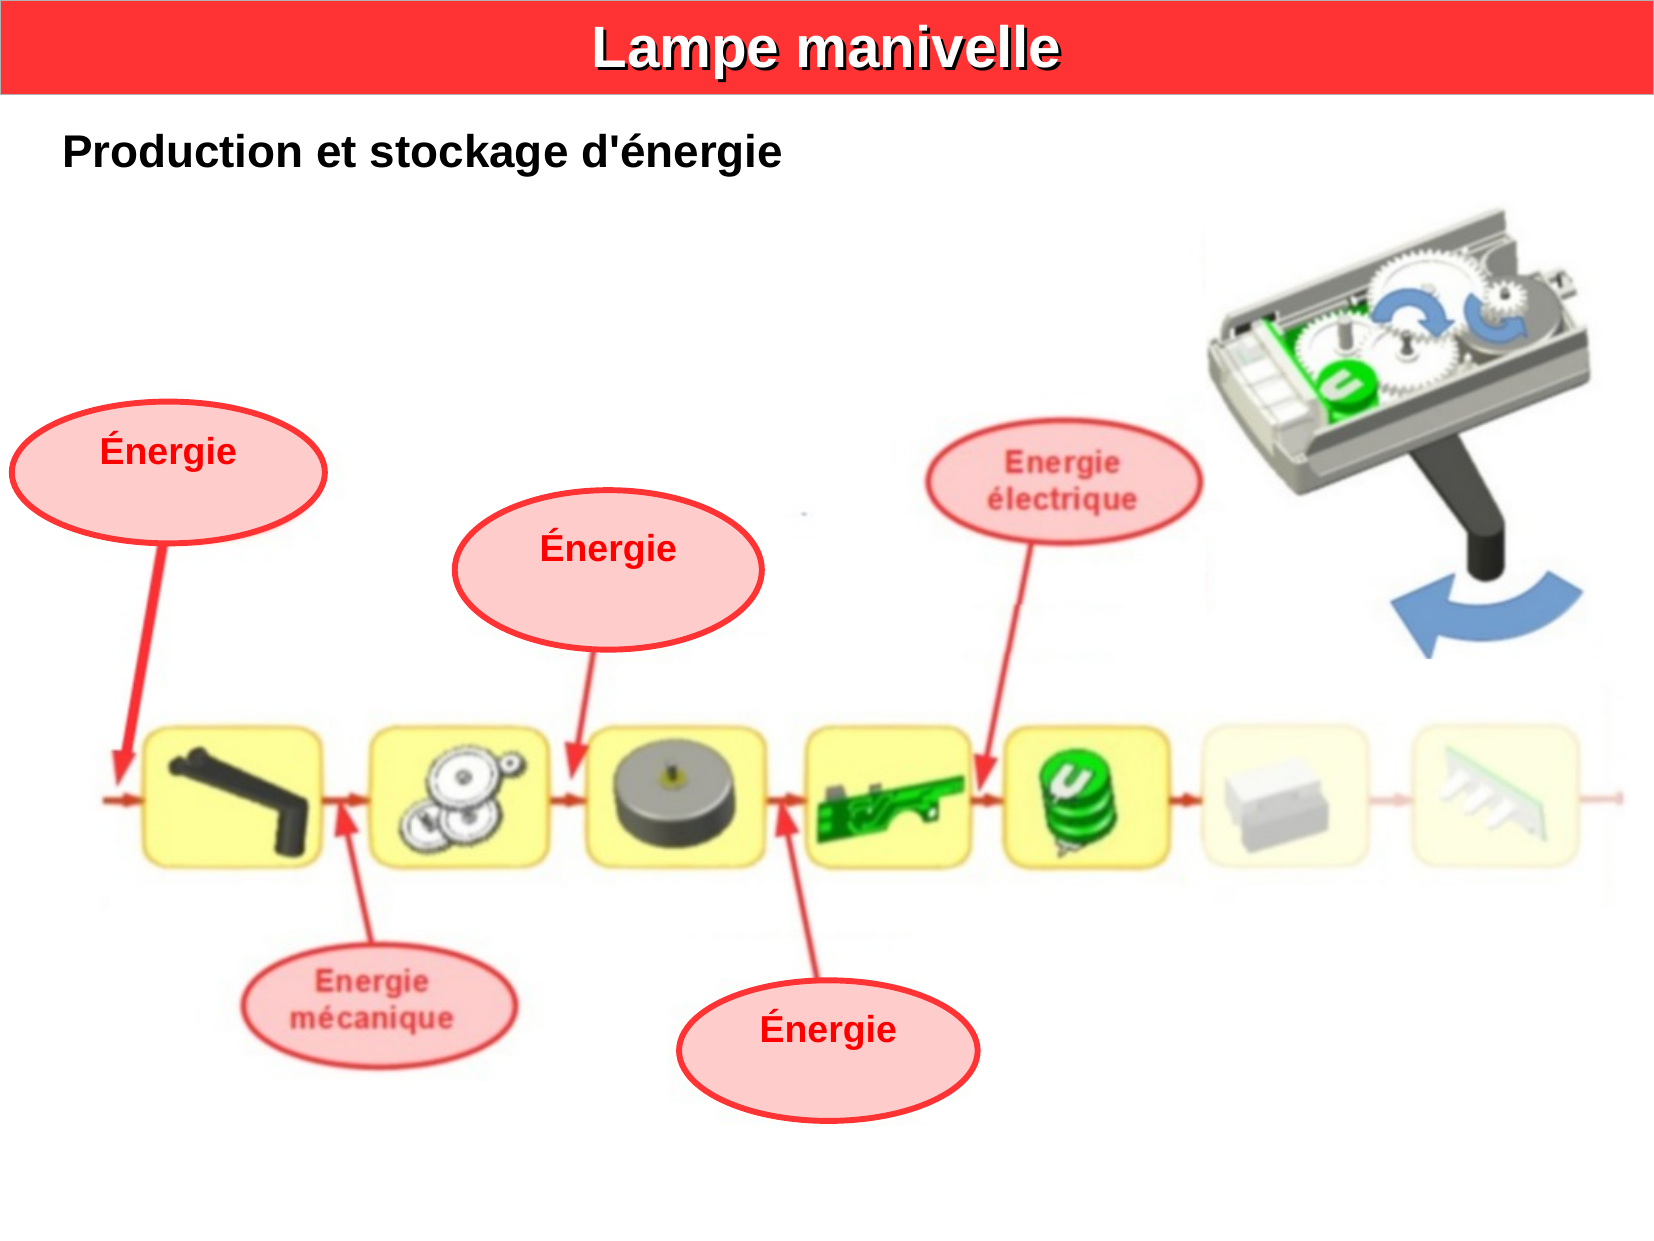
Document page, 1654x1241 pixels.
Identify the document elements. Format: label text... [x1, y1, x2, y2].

text_box Lampe manivelle [0, 0, 1654, 95]
text_box Énergie [11, 401, 325, 544]
picture [47, 200, 1630, 1126]
text_box Énergie [454, 490, 762, 650]
text_box Énergie [679, 980, 978, 1121]
text_box Production et stockage d'énergie [47, 118, 910, 186]
